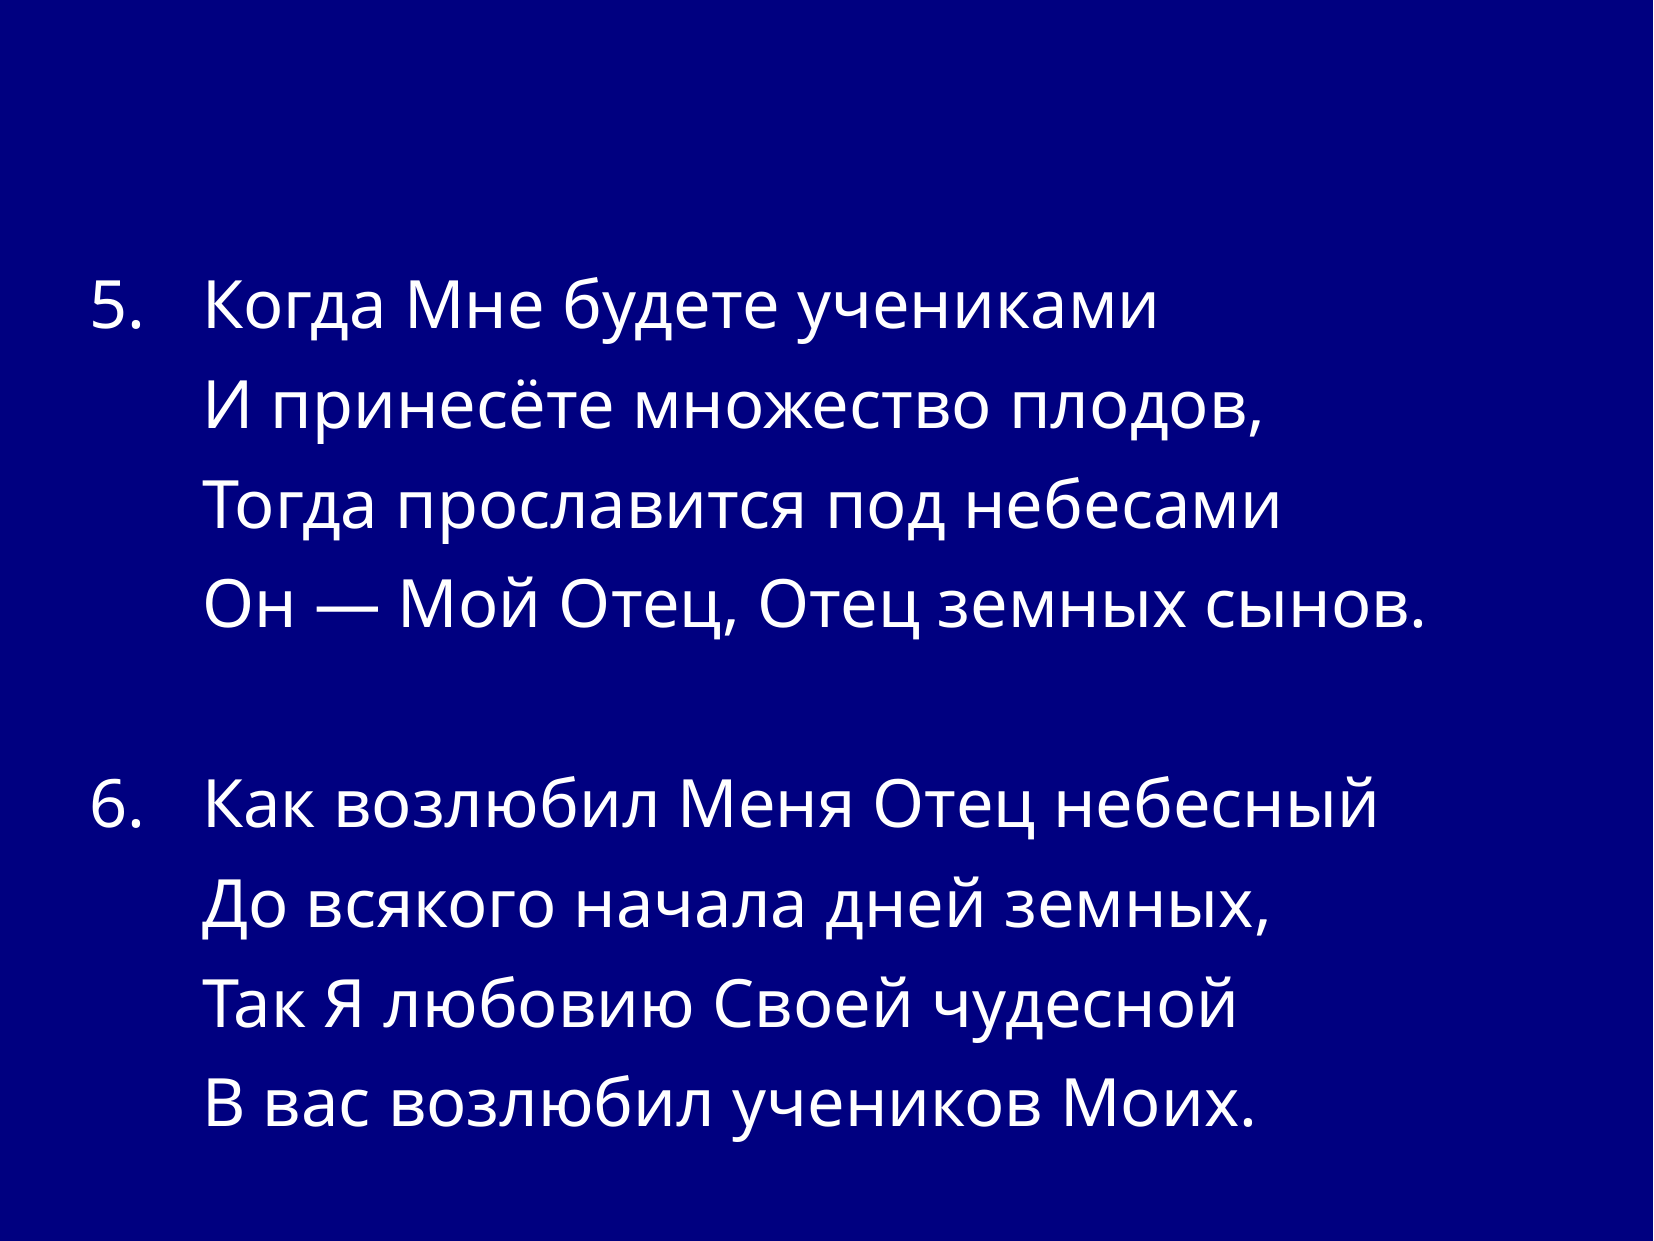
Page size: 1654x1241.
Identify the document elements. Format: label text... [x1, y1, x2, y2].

text_box 5. Когда Мне будете учениками И принесёте множество плодов, Тогда прославится под небесами Он — Мой Отец, Отец земных сынов. 6. Как возлюбил Меня Отец небесный До всякого начала дней земных, Так Я любовию Своей чудесной В вас возлюбил учеников Моих. [75, 150, 1576, 1163]
